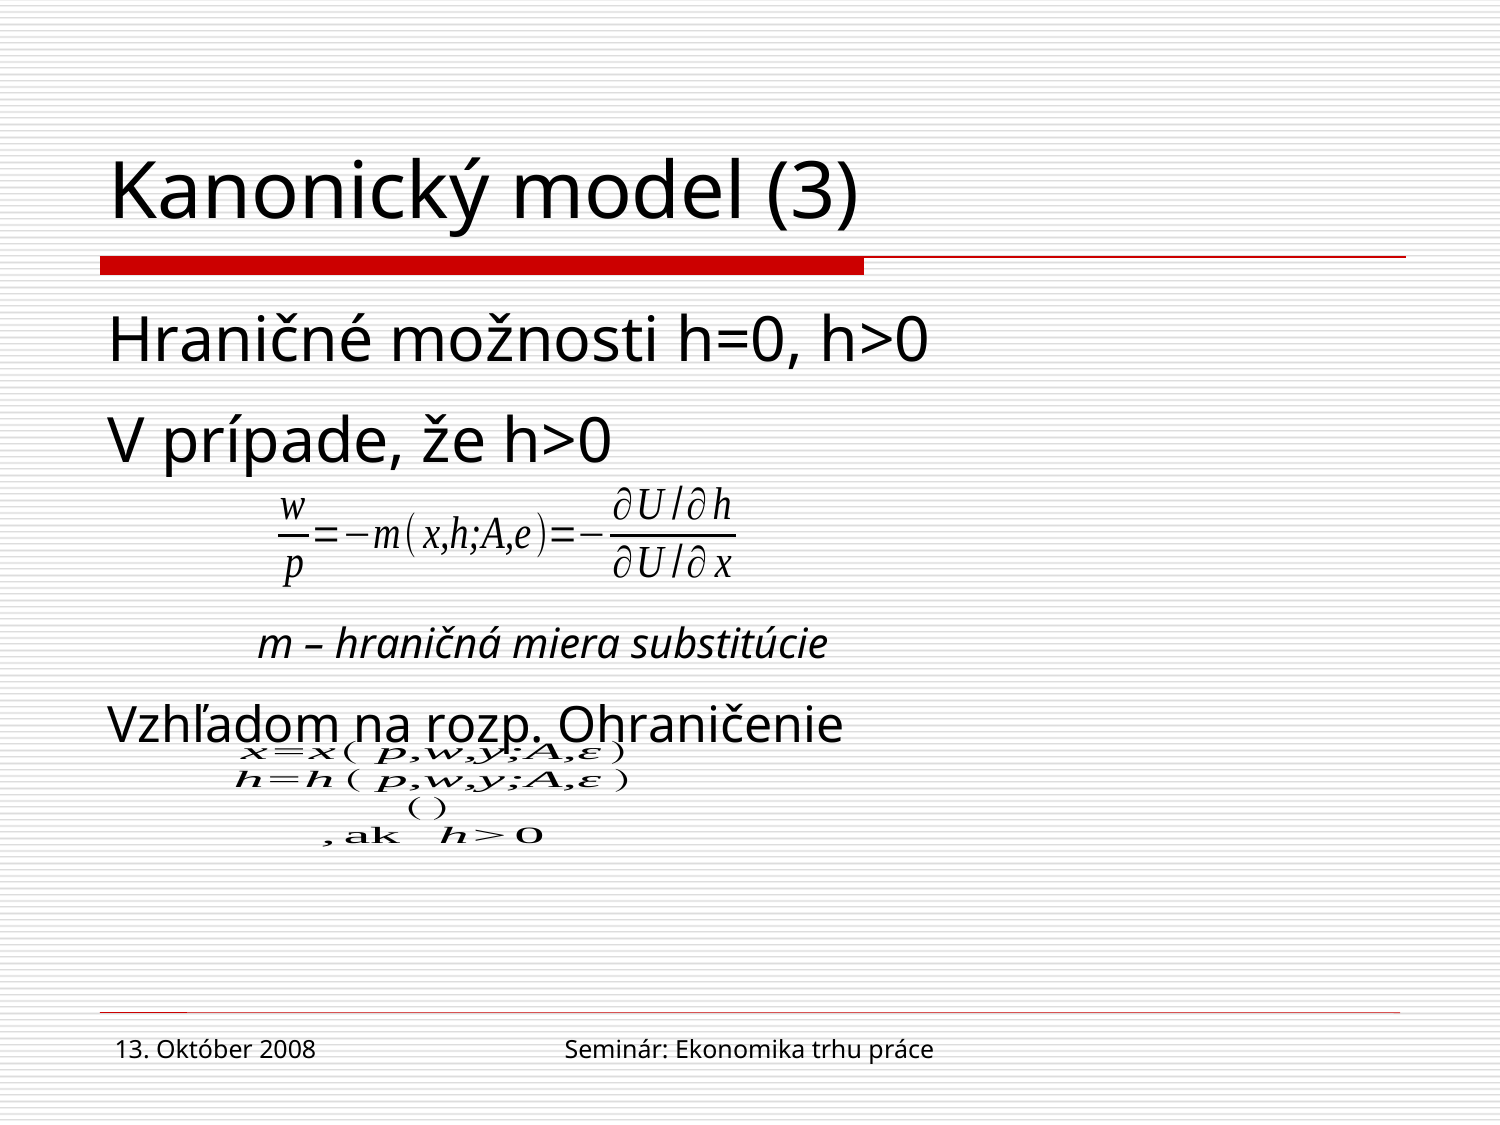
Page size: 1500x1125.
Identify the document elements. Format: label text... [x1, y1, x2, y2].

title Kanonický model (3)‏ [94, 49, 1407, 250]
chart [265, 479, 751, 589]
chart [218, 739, 656, 849]
list Hraničné možnosti h=0, h>0 V prípade, že h>0 m – hraničná miera substitúcie Vzhľadom na rozp. Ohraničenie [92, 287, 1406, 988]
picture [0, 0, 1500, 1125]
